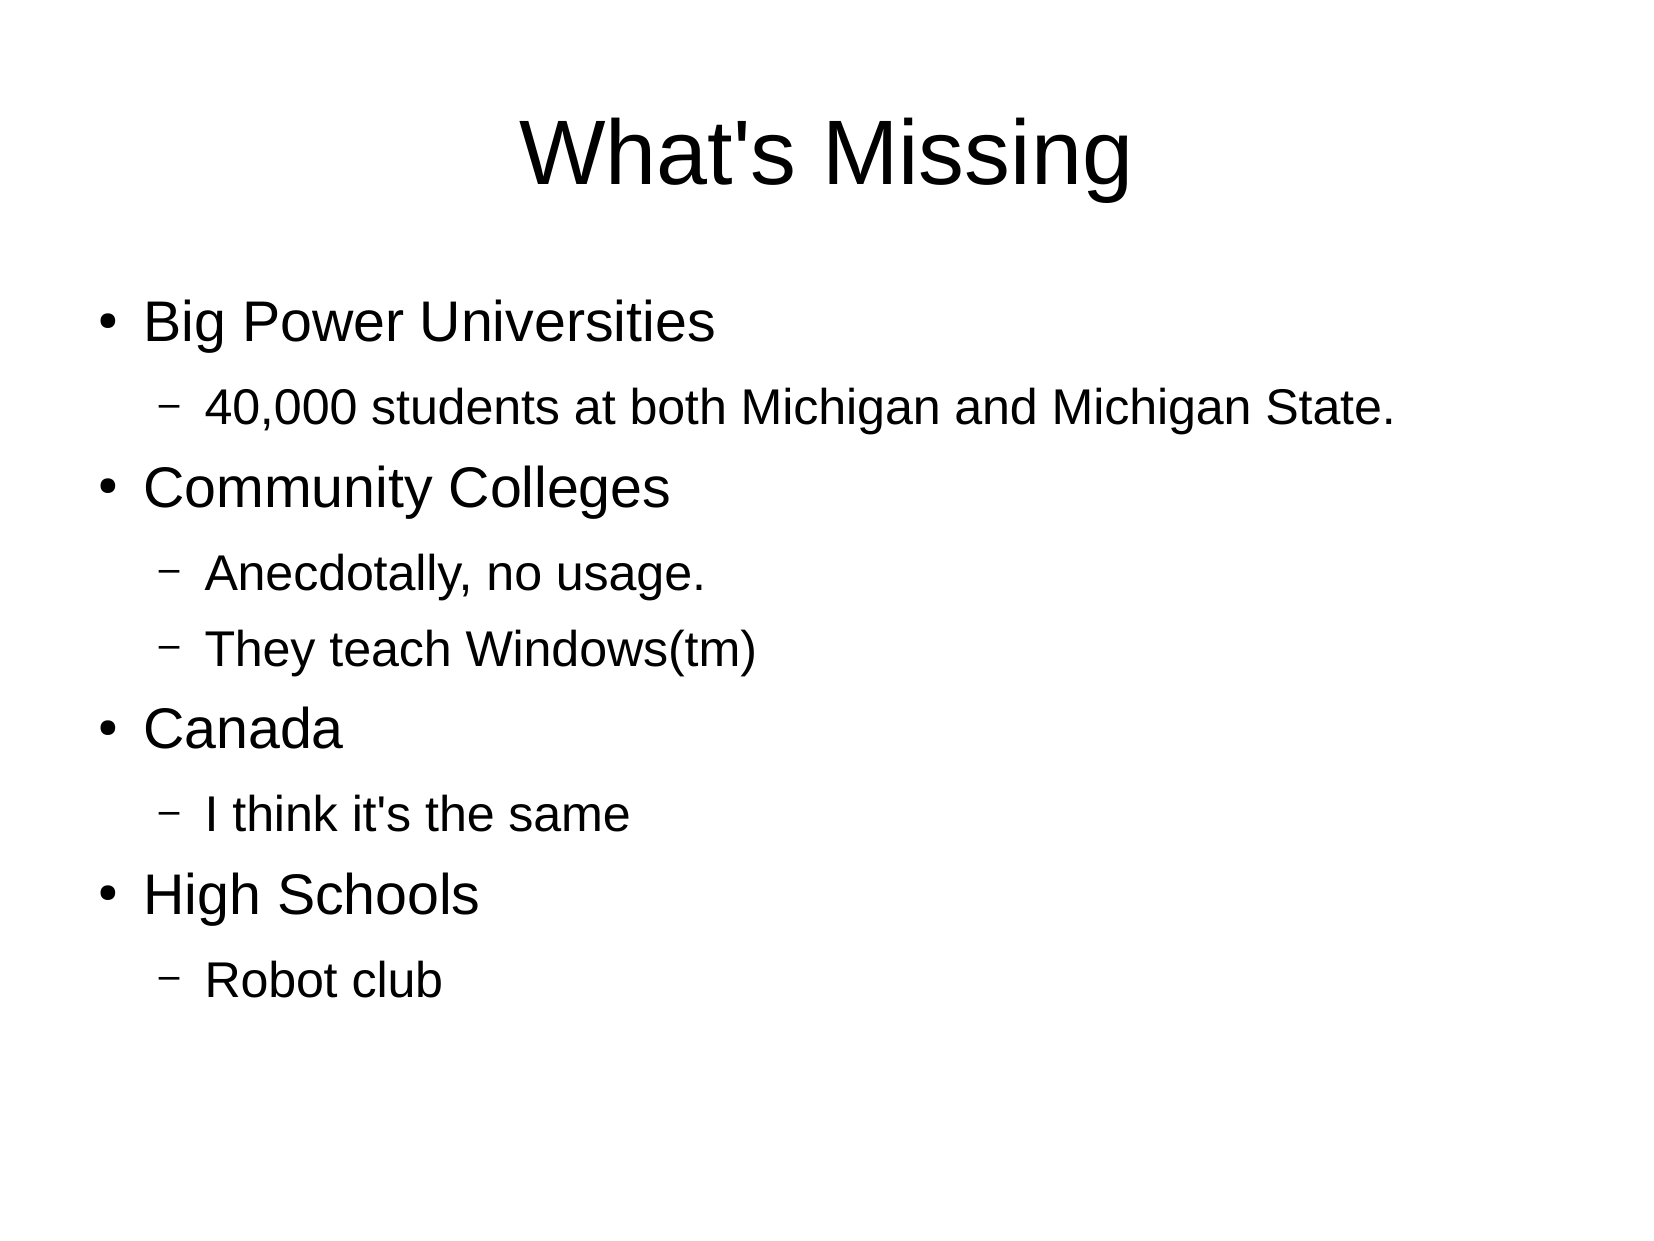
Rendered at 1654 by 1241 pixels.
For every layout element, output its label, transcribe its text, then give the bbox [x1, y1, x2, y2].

list Big Power Universities 40,000 students at both Michigan and Michigan State. Community Colleges Anecdotally, no usage. They teach Windows(tm) Canada I think it's the same High Schools Robot club [82, 290, 1571, 1010]
title What's Missing [82, 49, 1571, 257]
